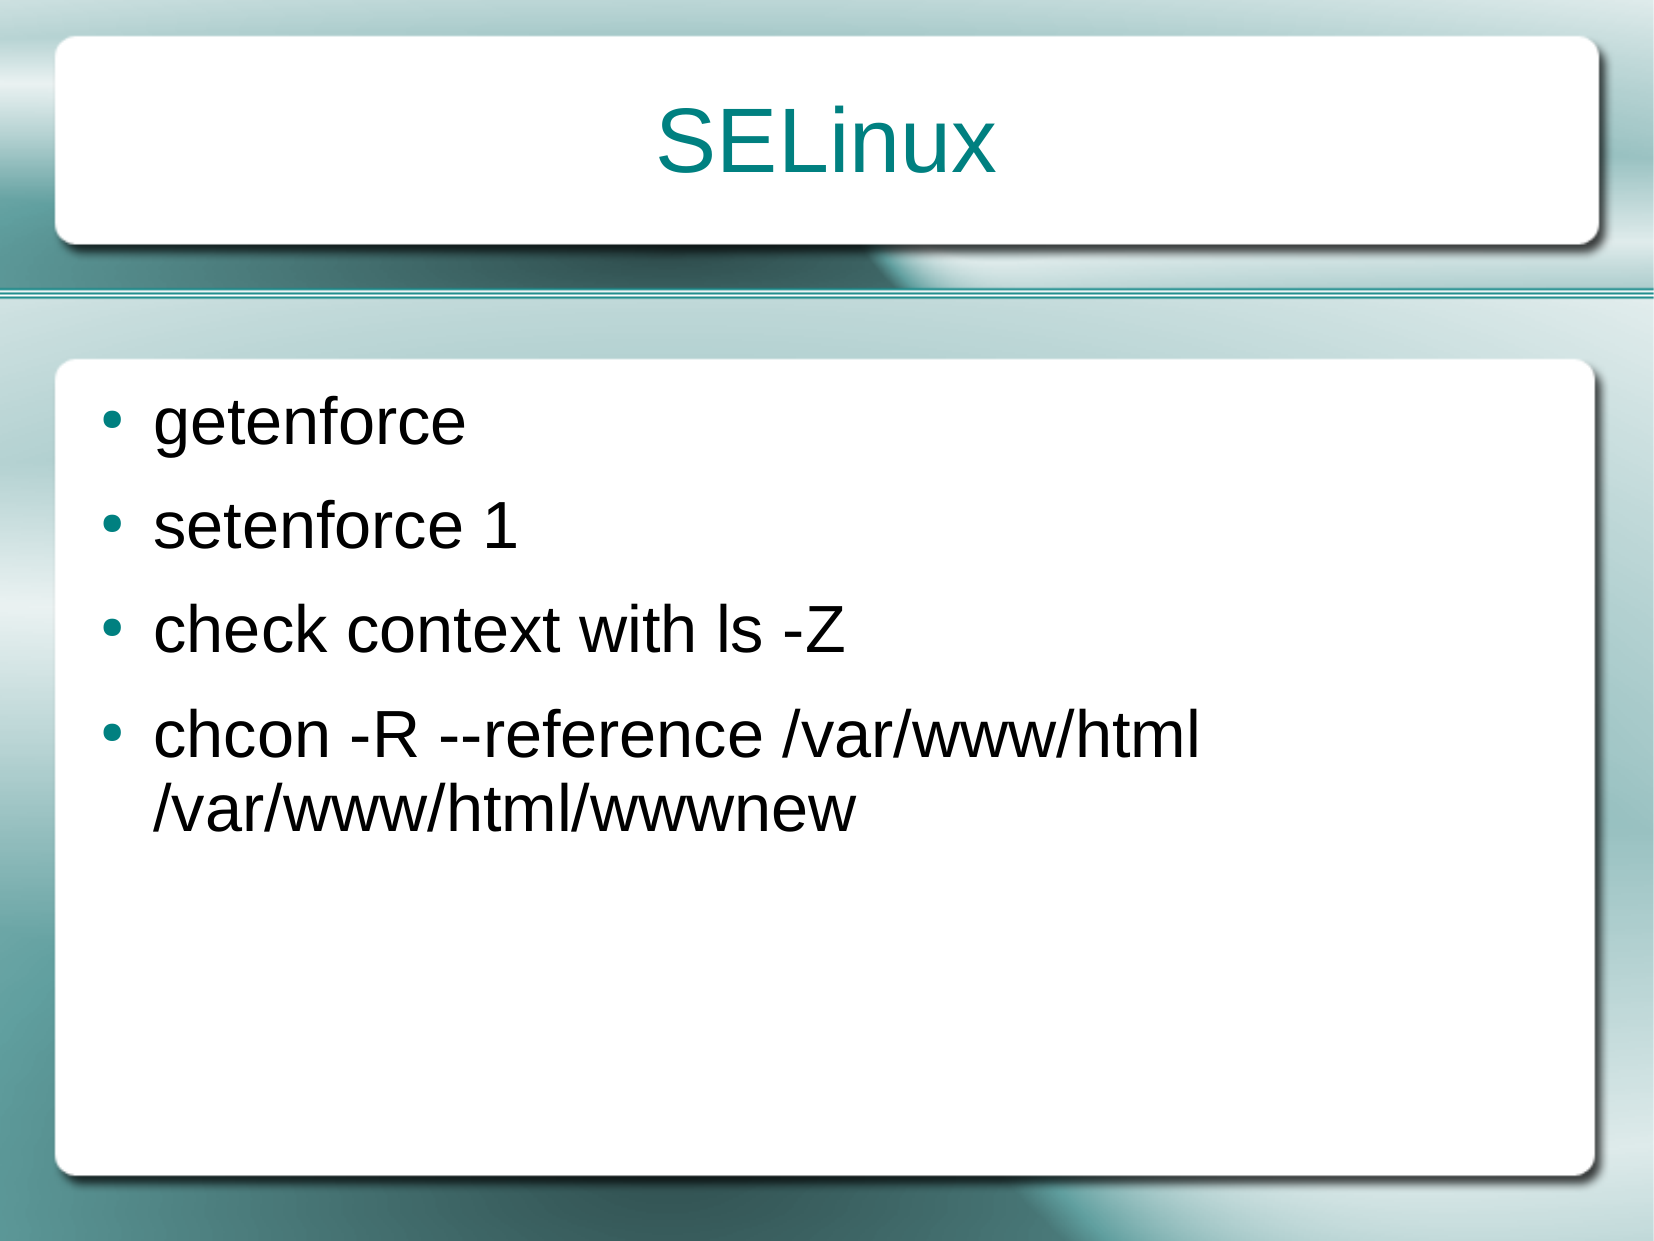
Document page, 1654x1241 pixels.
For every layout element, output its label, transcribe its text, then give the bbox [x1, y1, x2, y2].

title SELinux [82, 45, 1571, 238]
list getenforce setenforce 1 check context with ls -Z chcon -R --reference /var/www/html /var/www/html/wwwnew [82, 383, 1571, 1019]
picture [0, 0, 1654, 1241]
